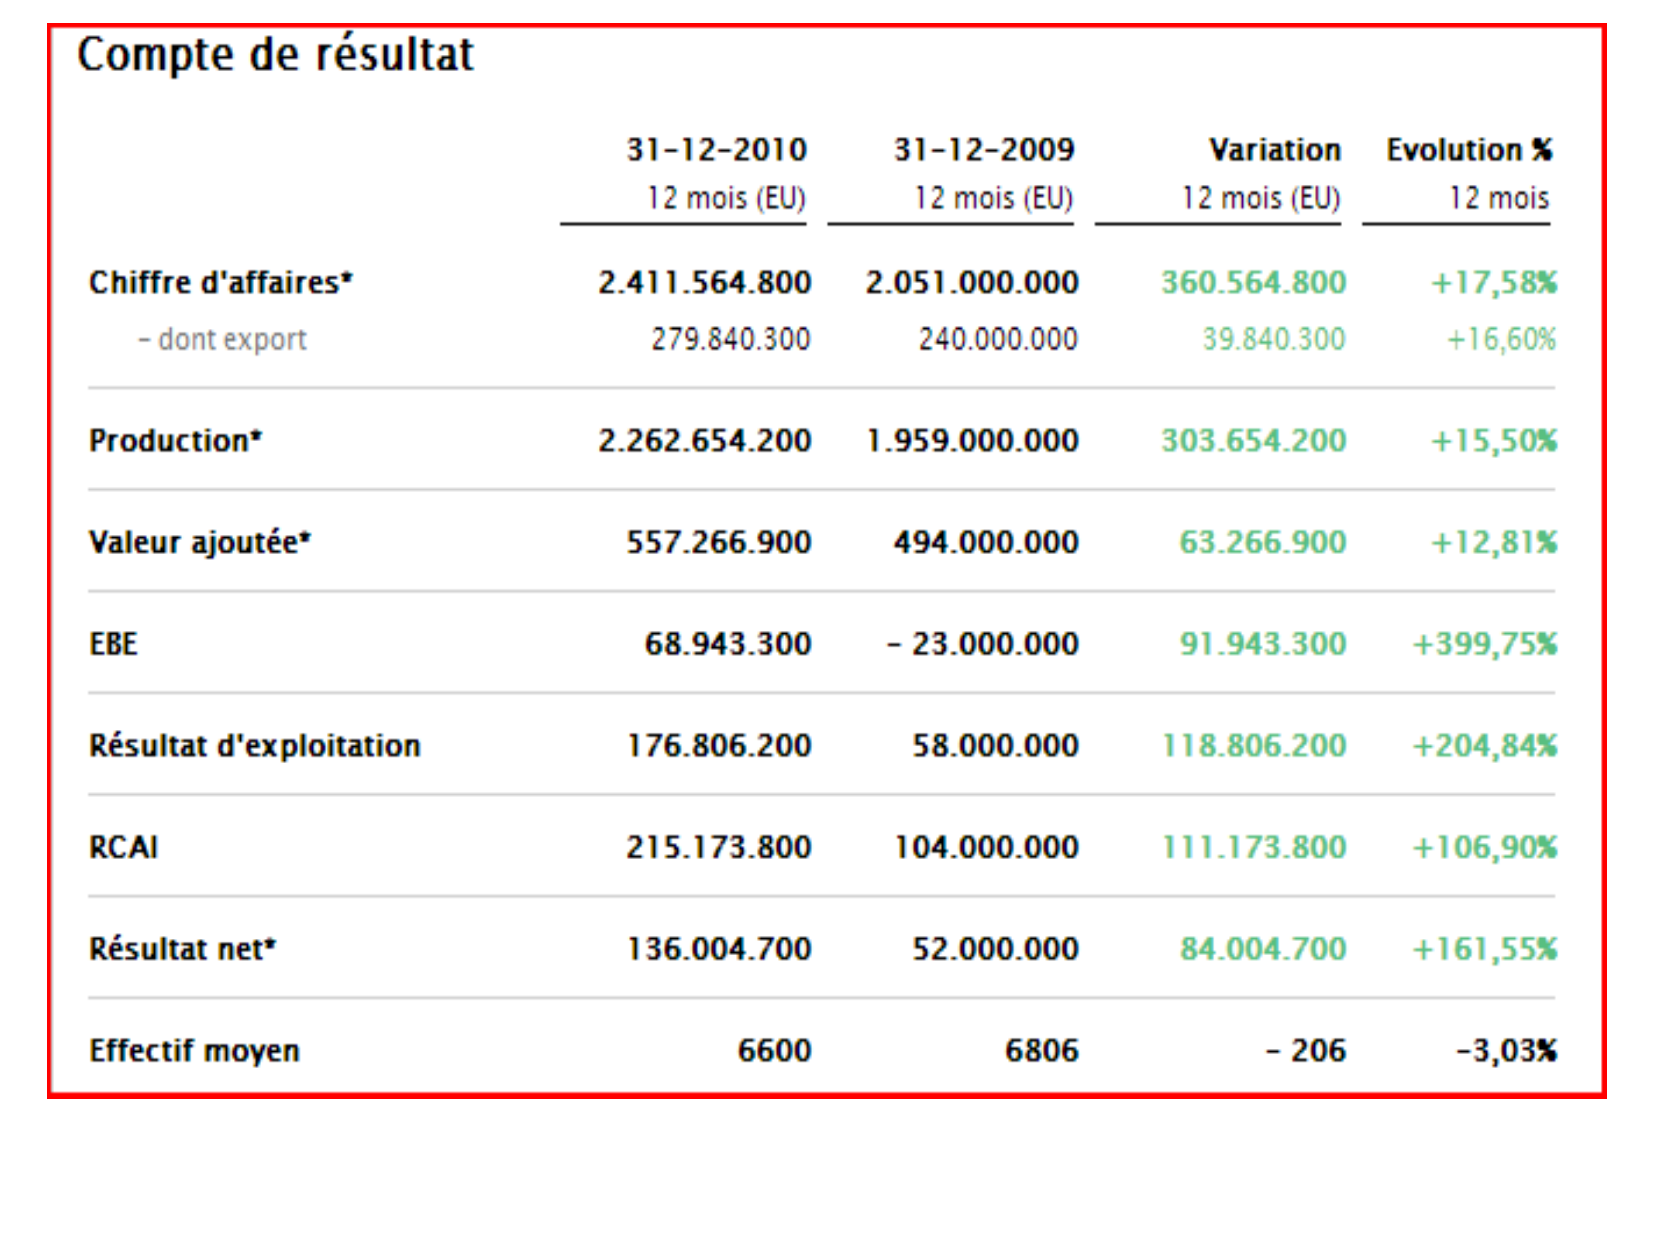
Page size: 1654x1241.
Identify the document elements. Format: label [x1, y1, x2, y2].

picture [47, 23, 1607, 1099]
